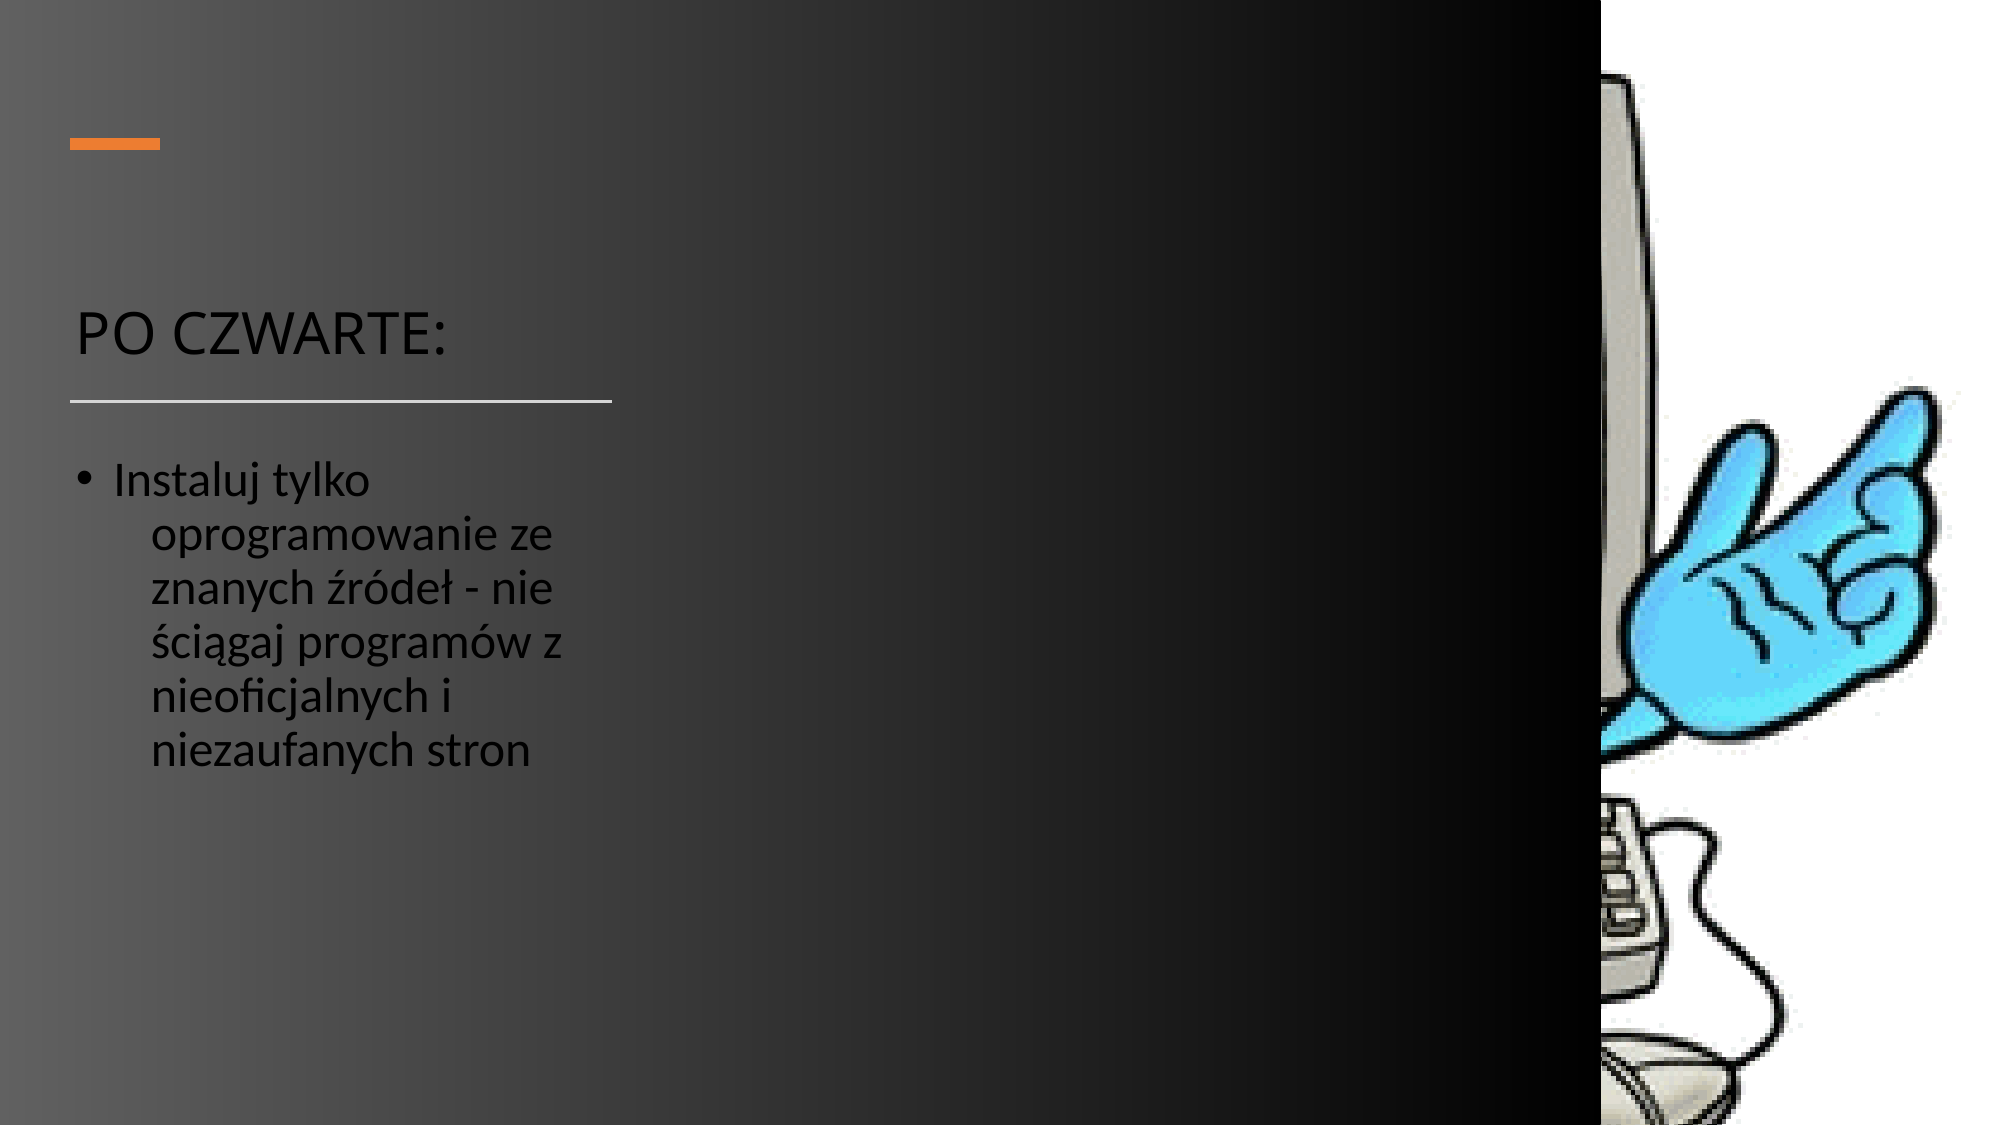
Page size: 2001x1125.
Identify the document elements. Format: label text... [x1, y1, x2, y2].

picture [1601, 0, 2000, 1125]
title PO CZWARTE: [60, 190, 625, 376]
text_box [0, 0, 1601, 1125]
list Instaluj tylko oprogramowanie ze znanych źródeł - nie ściągaj programów z nieoficjalnych i niezaufanych stron [60, 445, 626, 972]
